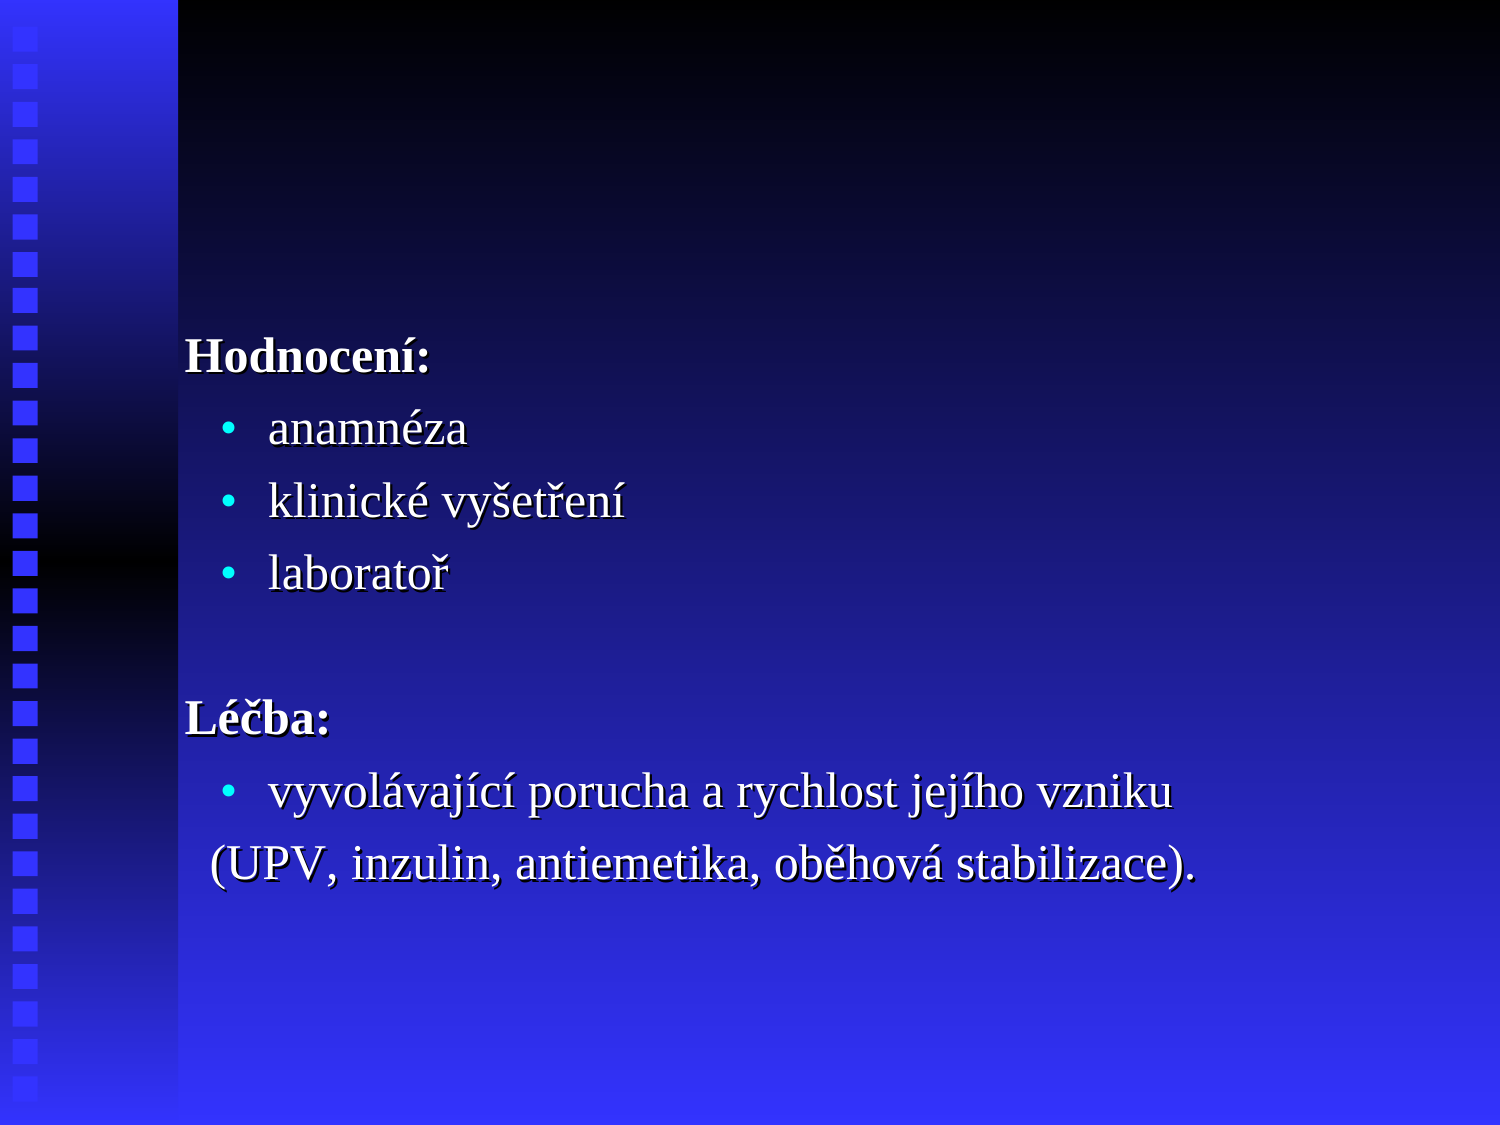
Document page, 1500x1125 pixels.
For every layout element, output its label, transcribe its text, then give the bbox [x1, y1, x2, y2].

list Hodnocení: anamnéza klinické vyšetření laboratoř Léčba: vyvolávající porucha a rychlost jejího vzniku (UPV, inzulin, antiemetika, oběhová stabilizace). [184, 324, 1388, 1001]
